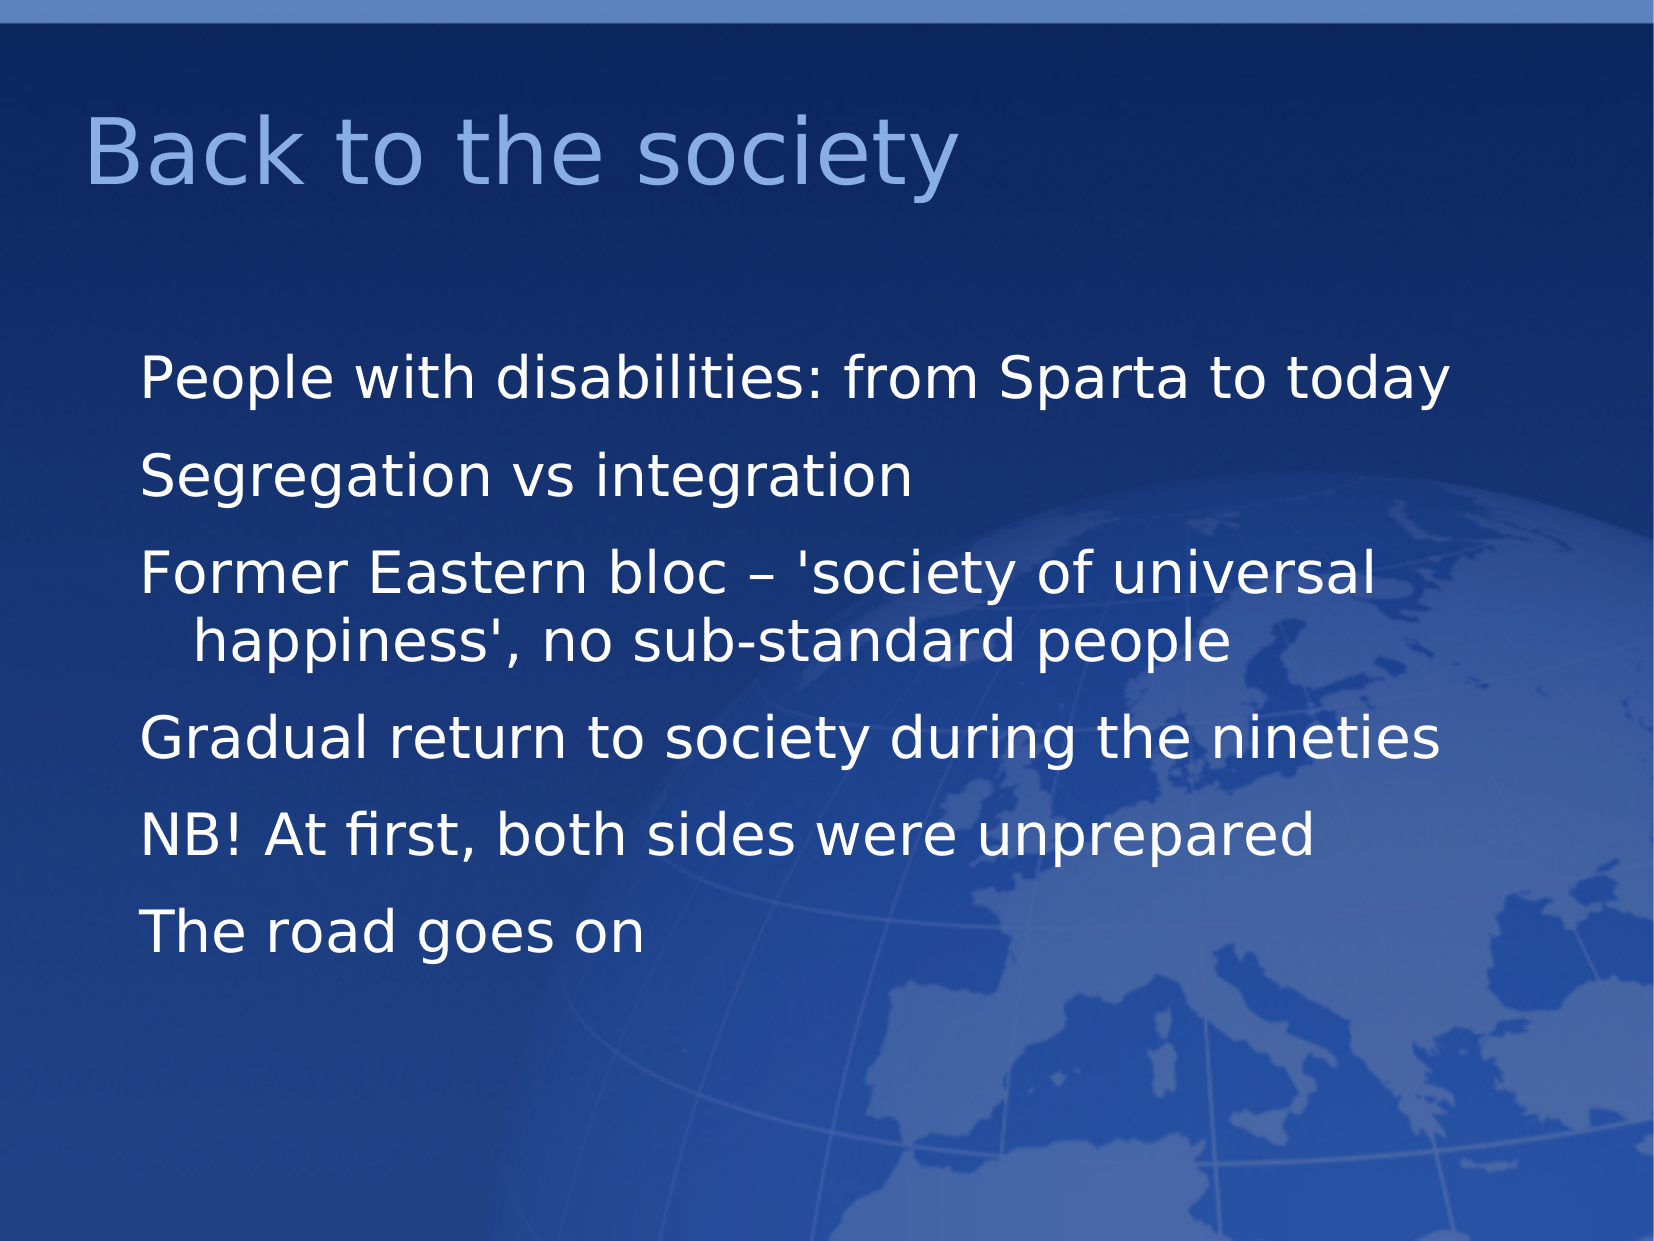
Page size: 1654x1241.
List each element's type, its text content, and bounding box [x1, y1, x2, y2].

list People with disabilities: from Sparta to today Segregation vs integration Former Eastern bloc – 'society of universal happiness', no sub-standard people Gradual return to society during the nineties NB! At first, both sides were unprepared The road goes on [121, 344, 1534, 1127]
title Back to the society [82, 49, 1571, 257]
picture [0, 0, 1654, 1241]
